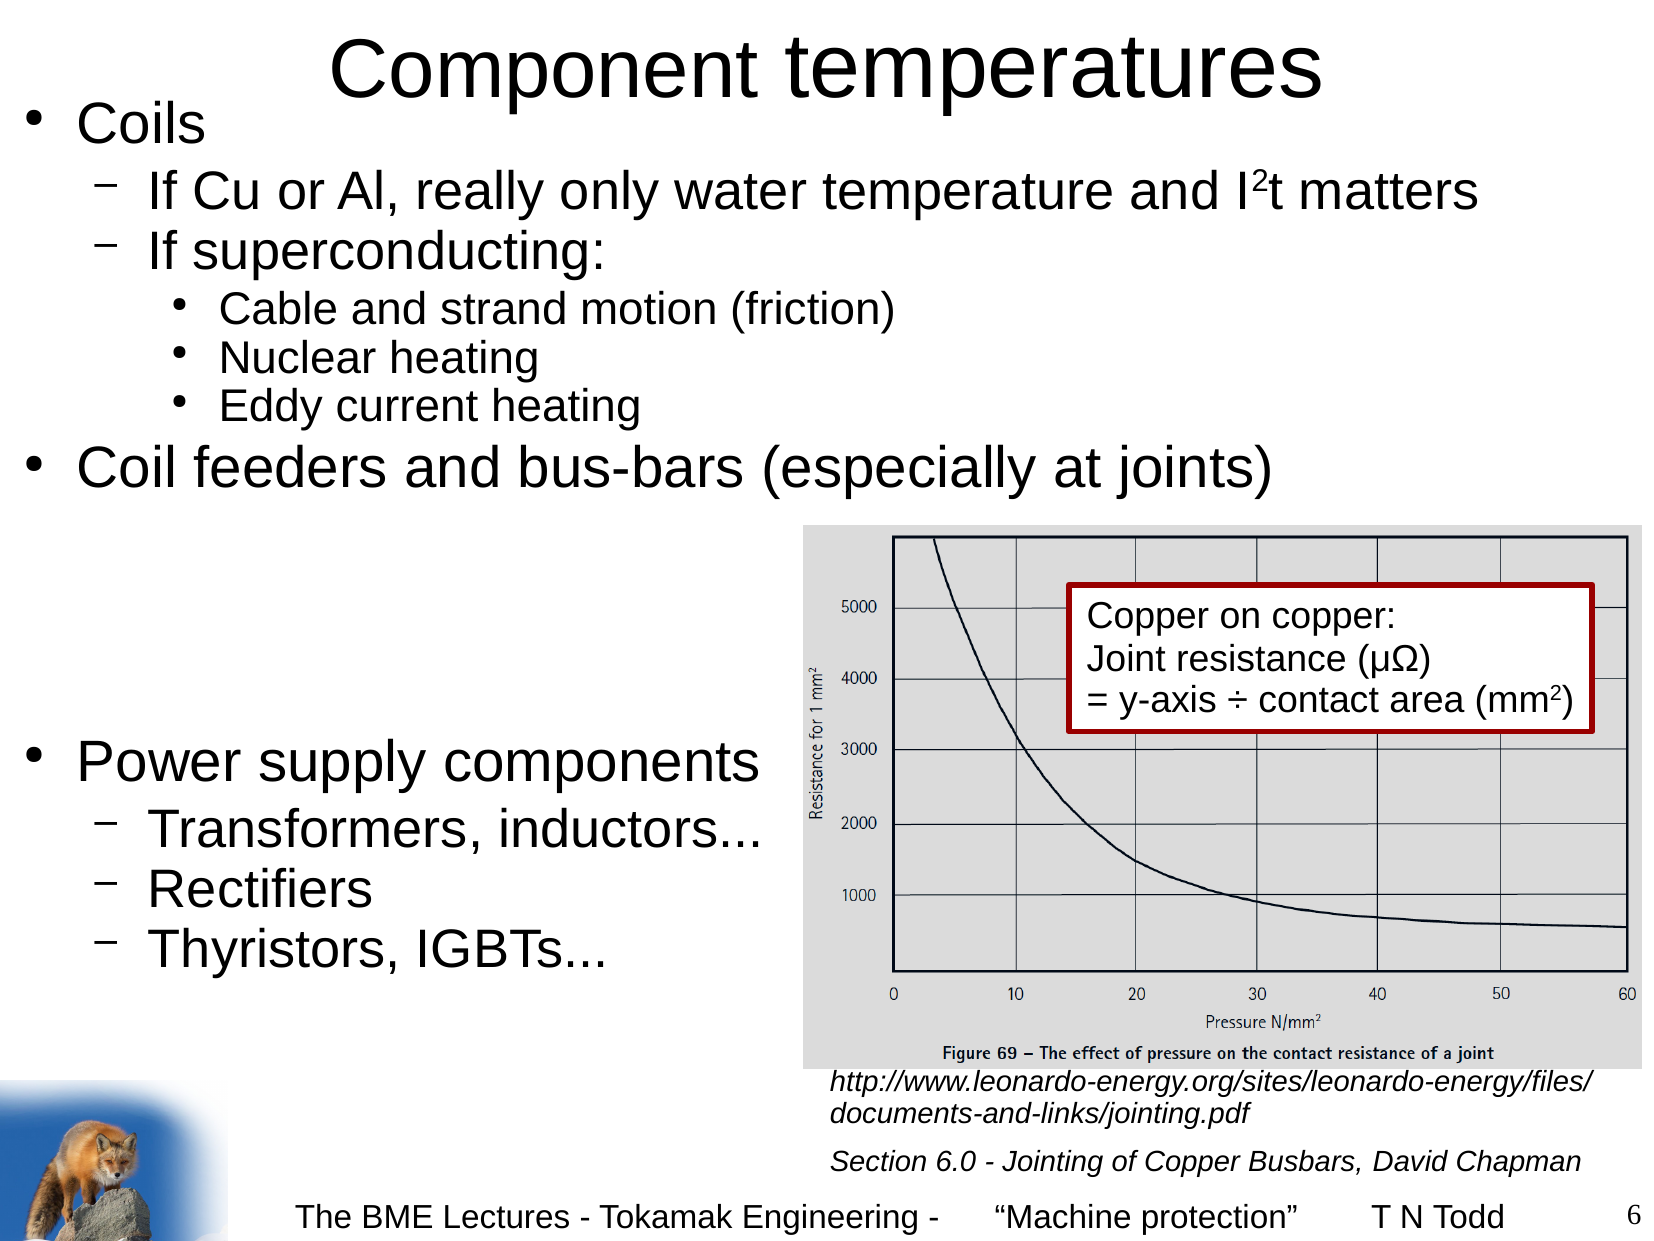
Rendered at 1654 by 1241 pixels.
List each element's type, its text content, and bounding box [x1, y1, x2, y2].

text_box http://www.leonardo-energy.org/sites/leonardo-energy/files/documents-and-links/jointing.pdf Section 6.0 - Jointing of Copper Busbars, David Chapman [814, 1057, 1654, 1187]
title Component temperatures [82, 13, 1571, 112]
picture [0, 1080, 228, 1241]
list Coils If Cu or Al, really only water temperature and I2t matters If superconducting: Cable and strand motion (friction) Nuclear heating Eddy current heating Coil feeders and bus-bars (especially at joints) Power supply components Transformers, inductors... Rectifiers Thyristors, IGBTs... [5, 112, 1625, 1000]
text_box Copper on copper: Joint resistance (μΩ) = y-axis ÷ contact area (mm2) [1068, 584, 1592, 732]
picture [803, 525, 1642, 1069]
